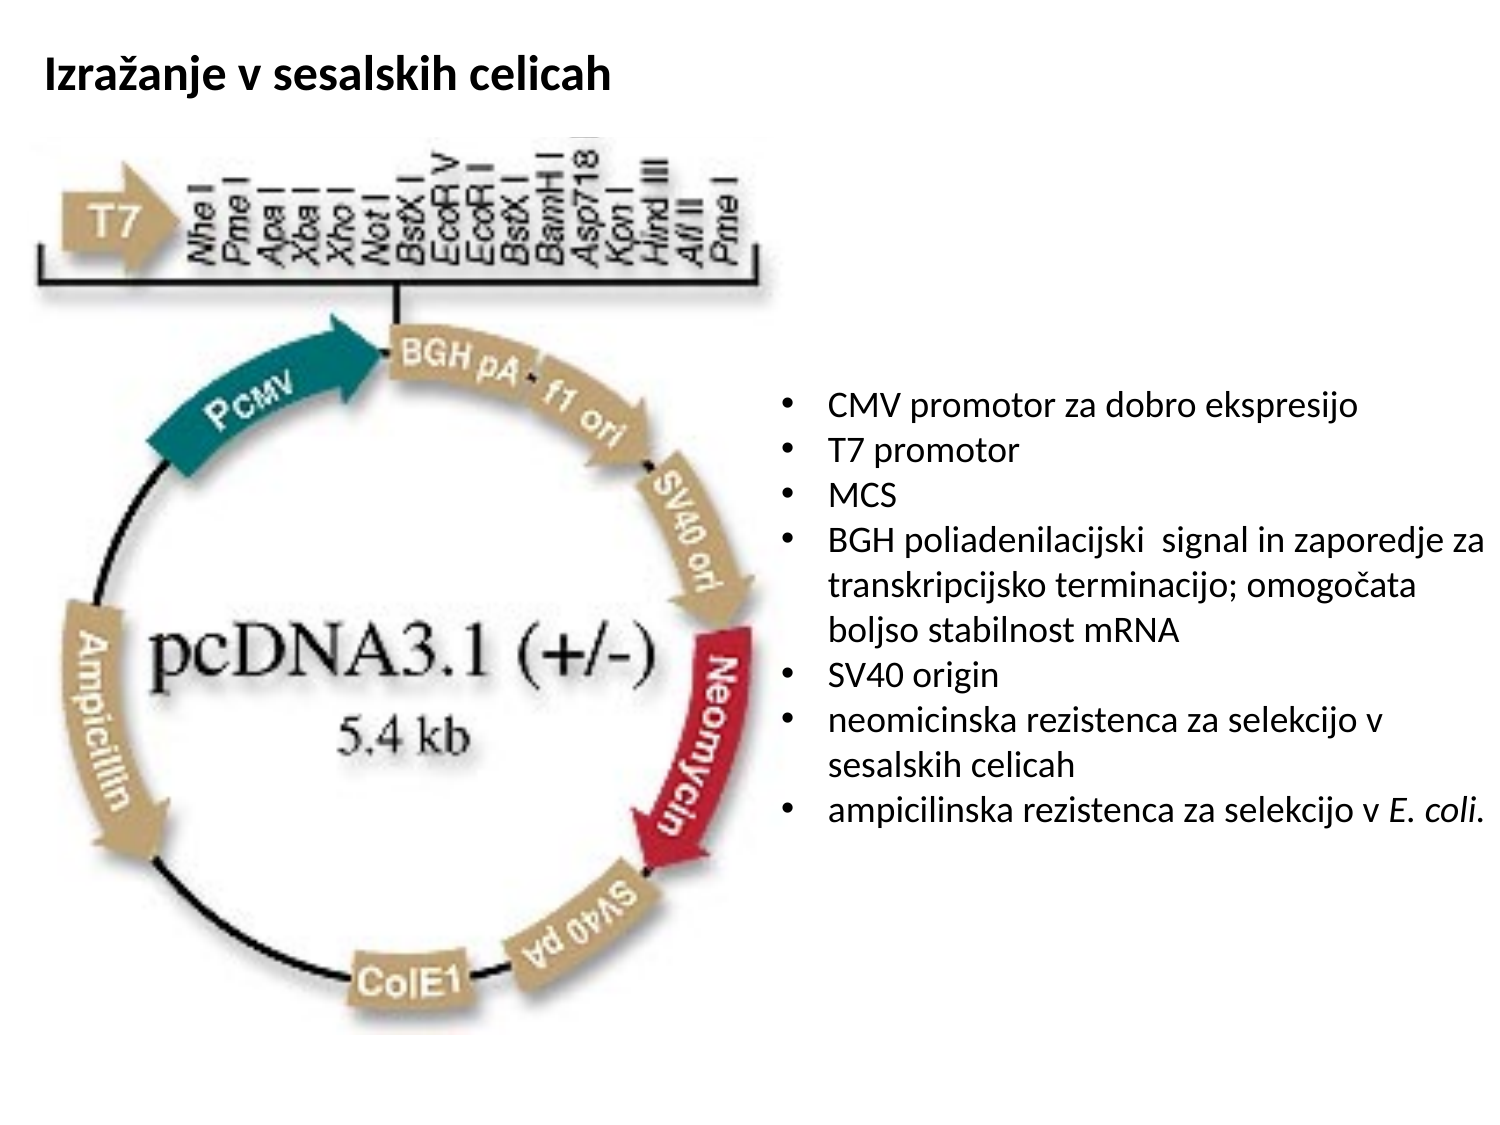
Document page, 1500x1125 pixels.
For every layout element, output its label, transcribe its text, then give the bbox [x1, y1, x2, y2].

text_box CMV promotor za dobro ekspresijo T7 promotor MCS BGH poliadenilacijski signal in zaporedje za transkripcijsko terminacijo; omogočata boljso stabilnost mRNA SV40 origin neomicinska rezistenca za selekcijo v sesalskih celicah ampicilinska rezistenca za selekcijo v E. coli. [766, 373, 1500, 883]
text_box Izražanje v sesalskih celicah [28, 33, 639, 109]
picture [27, 137, 798, 1035]
